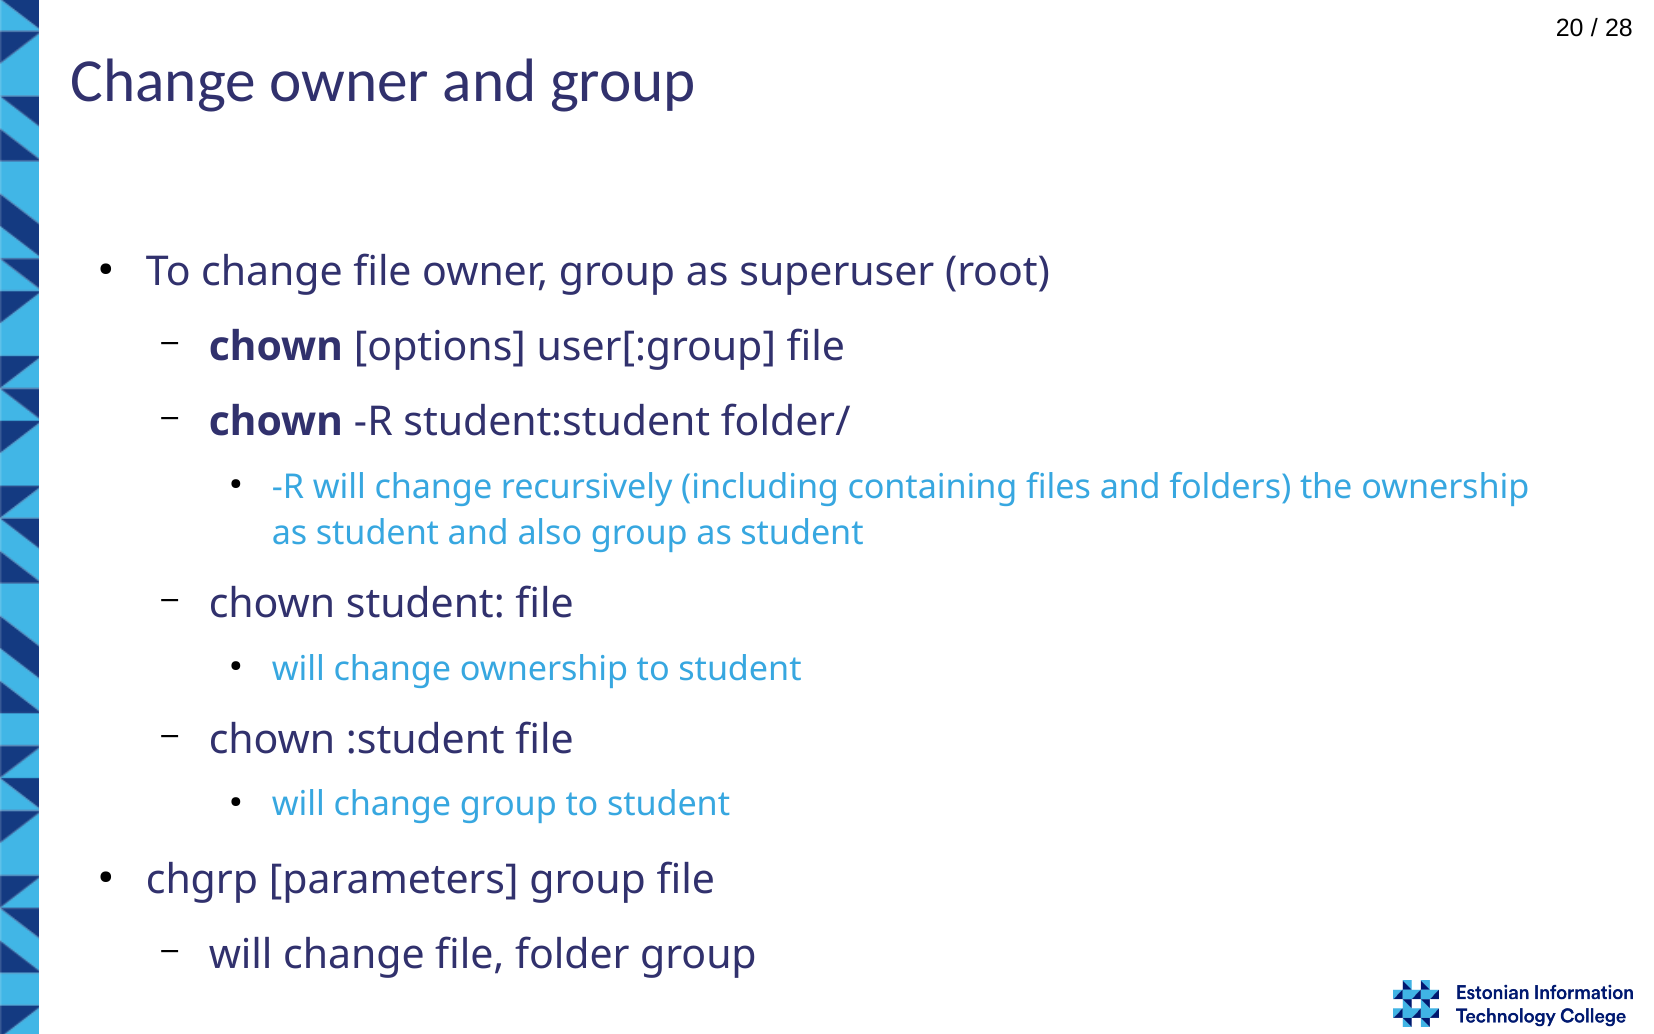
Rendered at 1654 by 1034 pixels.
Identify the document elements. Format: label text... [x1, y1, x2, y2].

title Change owner and group [70, 41, 1630, 130]
picture [1393, 980, 1633, 1027]
list To change file owner, group as superuser (root) chown [options] user[:group] file chown -R student:student folder/ -R will change recursively (including containing files and folders) the ownership as student and also group as student chown student: file will change ownership to student chown :student file will change group to student chgrp [parameters] group file will change file, folder group [82, 241, 1538, 985]
